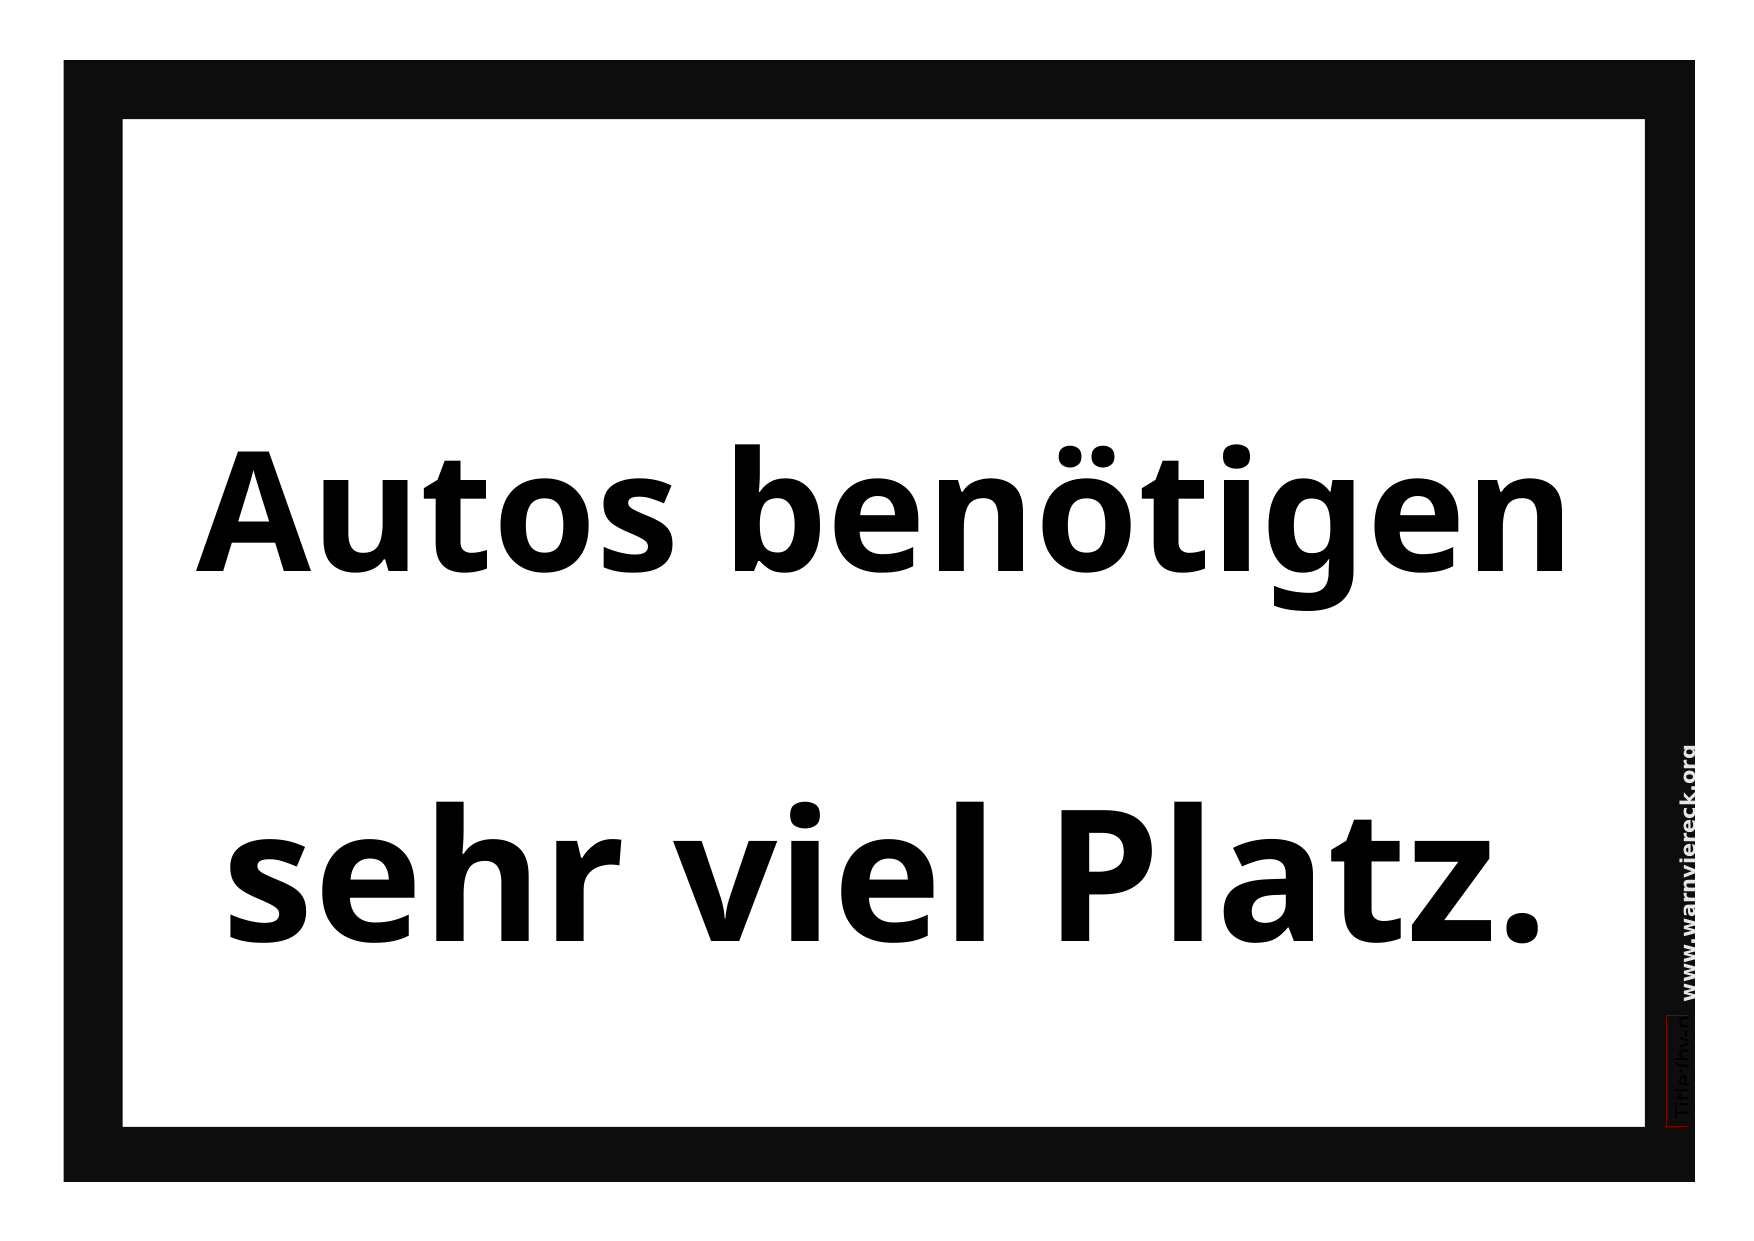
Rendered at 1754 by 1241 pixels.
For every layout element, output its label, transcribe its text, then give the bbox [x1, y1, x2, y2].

text_box Autos benötigen sehr viel Platz. Jede Sekunde wird ein Quadratmeter für Strassen oder Parkplätze verbetoniert. [153, 272, 1620, 1241]
